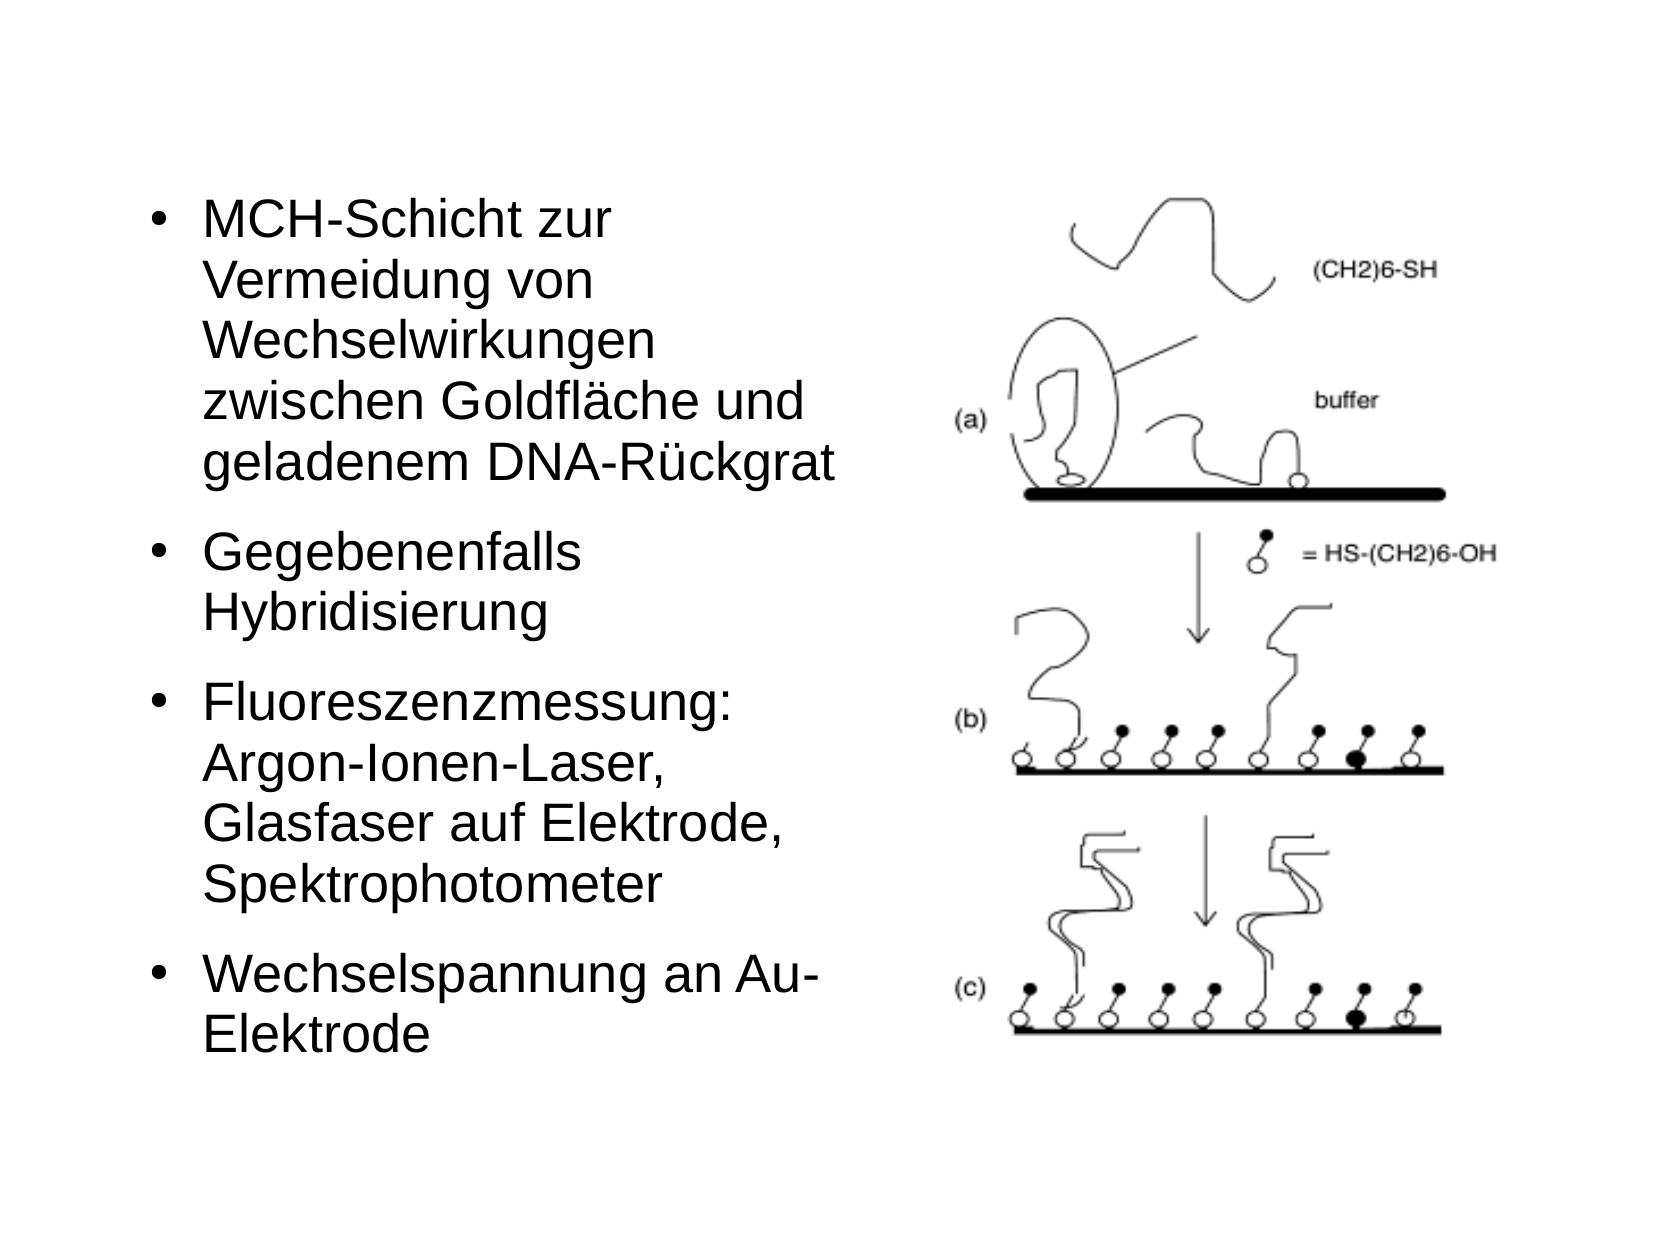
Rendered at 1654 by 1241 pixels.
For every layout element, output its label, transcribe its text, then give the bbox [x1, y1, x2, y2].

list MCH-Schicht zur Vermeidung von Wechselwirkungen zwischen Goldfläche und geladenem DNA-Rückgrat Gegebenenfalls Hybridisierung Fluoreszenzmessung: Argon-Ionen-Laser, Glasfaser auf Elektrode, Spektrophotometer Wechselspannung an Au-Elektrode [131, 188, 858, 1065]
picture [881, 188, 1560, 1055]
